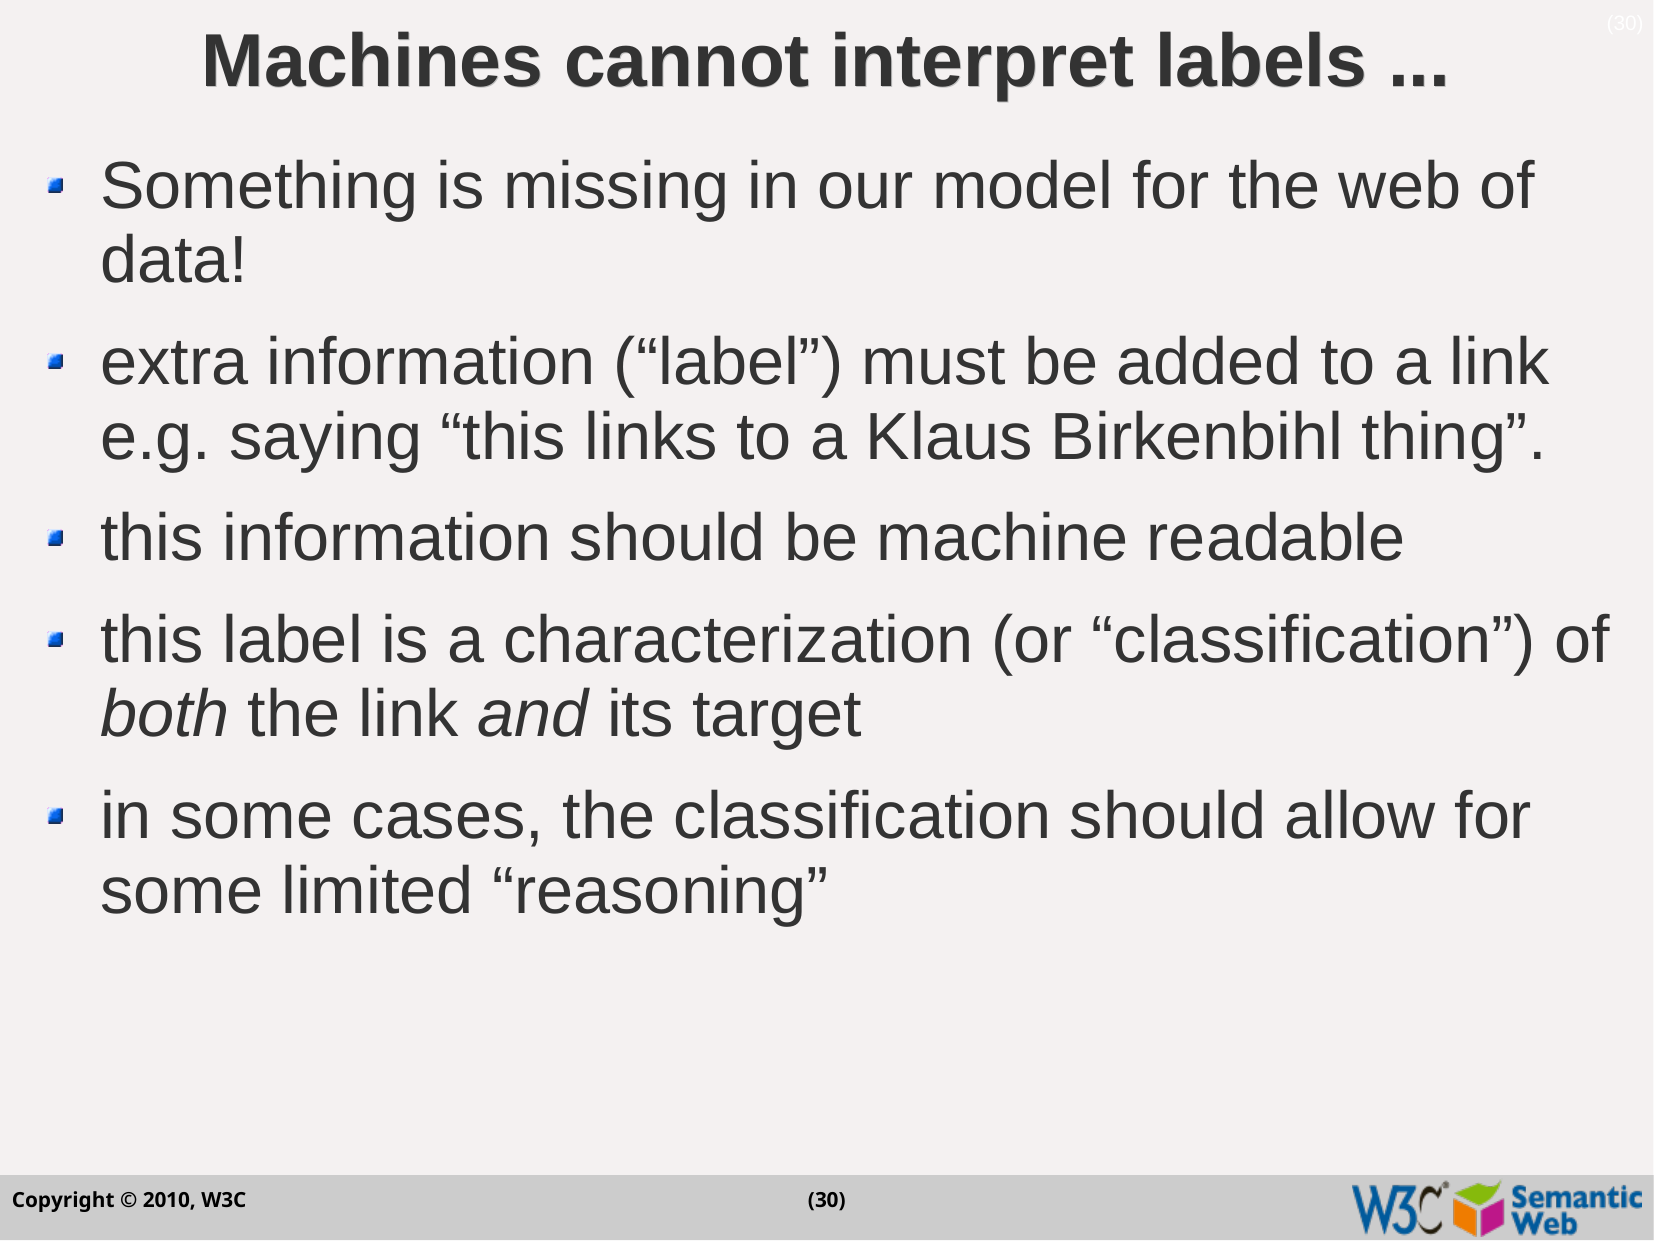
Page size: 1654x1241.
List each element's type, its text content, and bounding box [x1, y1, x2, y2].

list Something is missing in our model for the web of data! extra information (“label”) must be added to a link e.g. saying “this links to a Klaus Birkenbihl thing”. this information should be machine readable this label is a characterization (or “classification”) of both the link and its target in some cases, the classification should allow for some limited “reasoning” [29, 147, 1624, 1134]
title Machines cannot interpret labels ... [0, 0, 1654, 119]
picture [1352, 1178, 1642, 1237]
